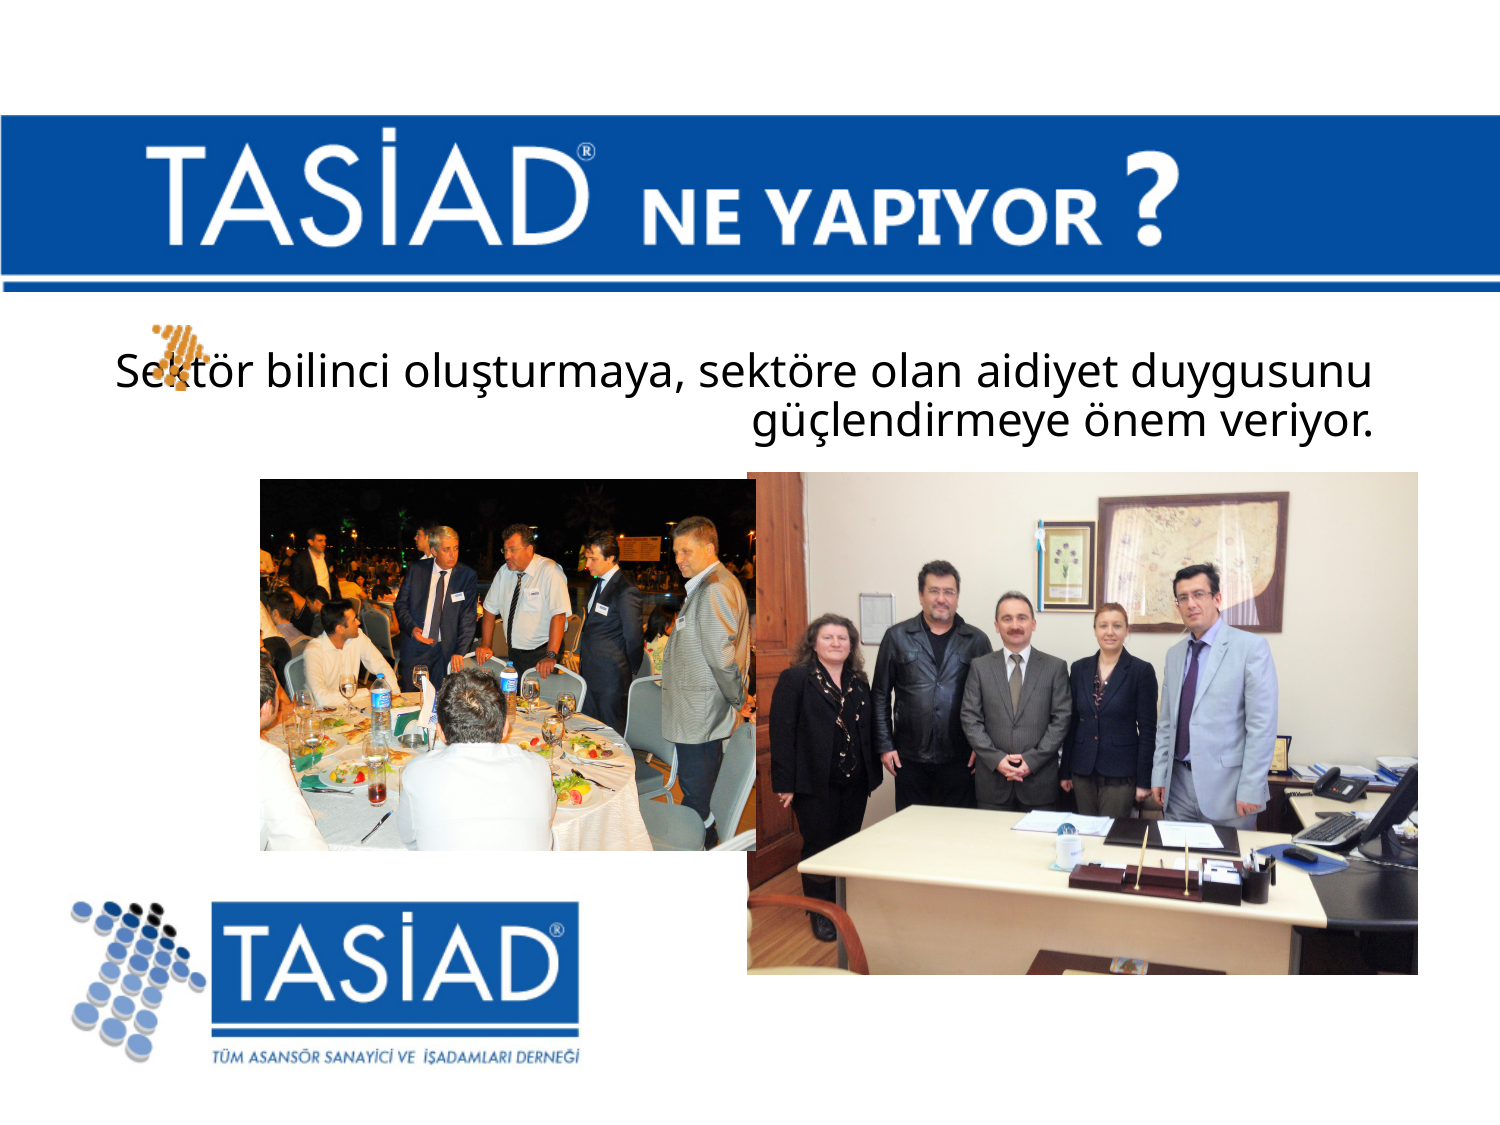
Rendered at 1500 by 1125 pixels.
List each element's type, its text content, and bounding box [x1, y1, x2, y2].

text_box Sektör bilinci oluşturmaya, sektöre olan aidiyet duygusunu güçlendirmeye önem veriyor. [100, 340, 1418, 1014]
picture [152, 324, 210, 391]
picture [260, 472, 1418, 975]
